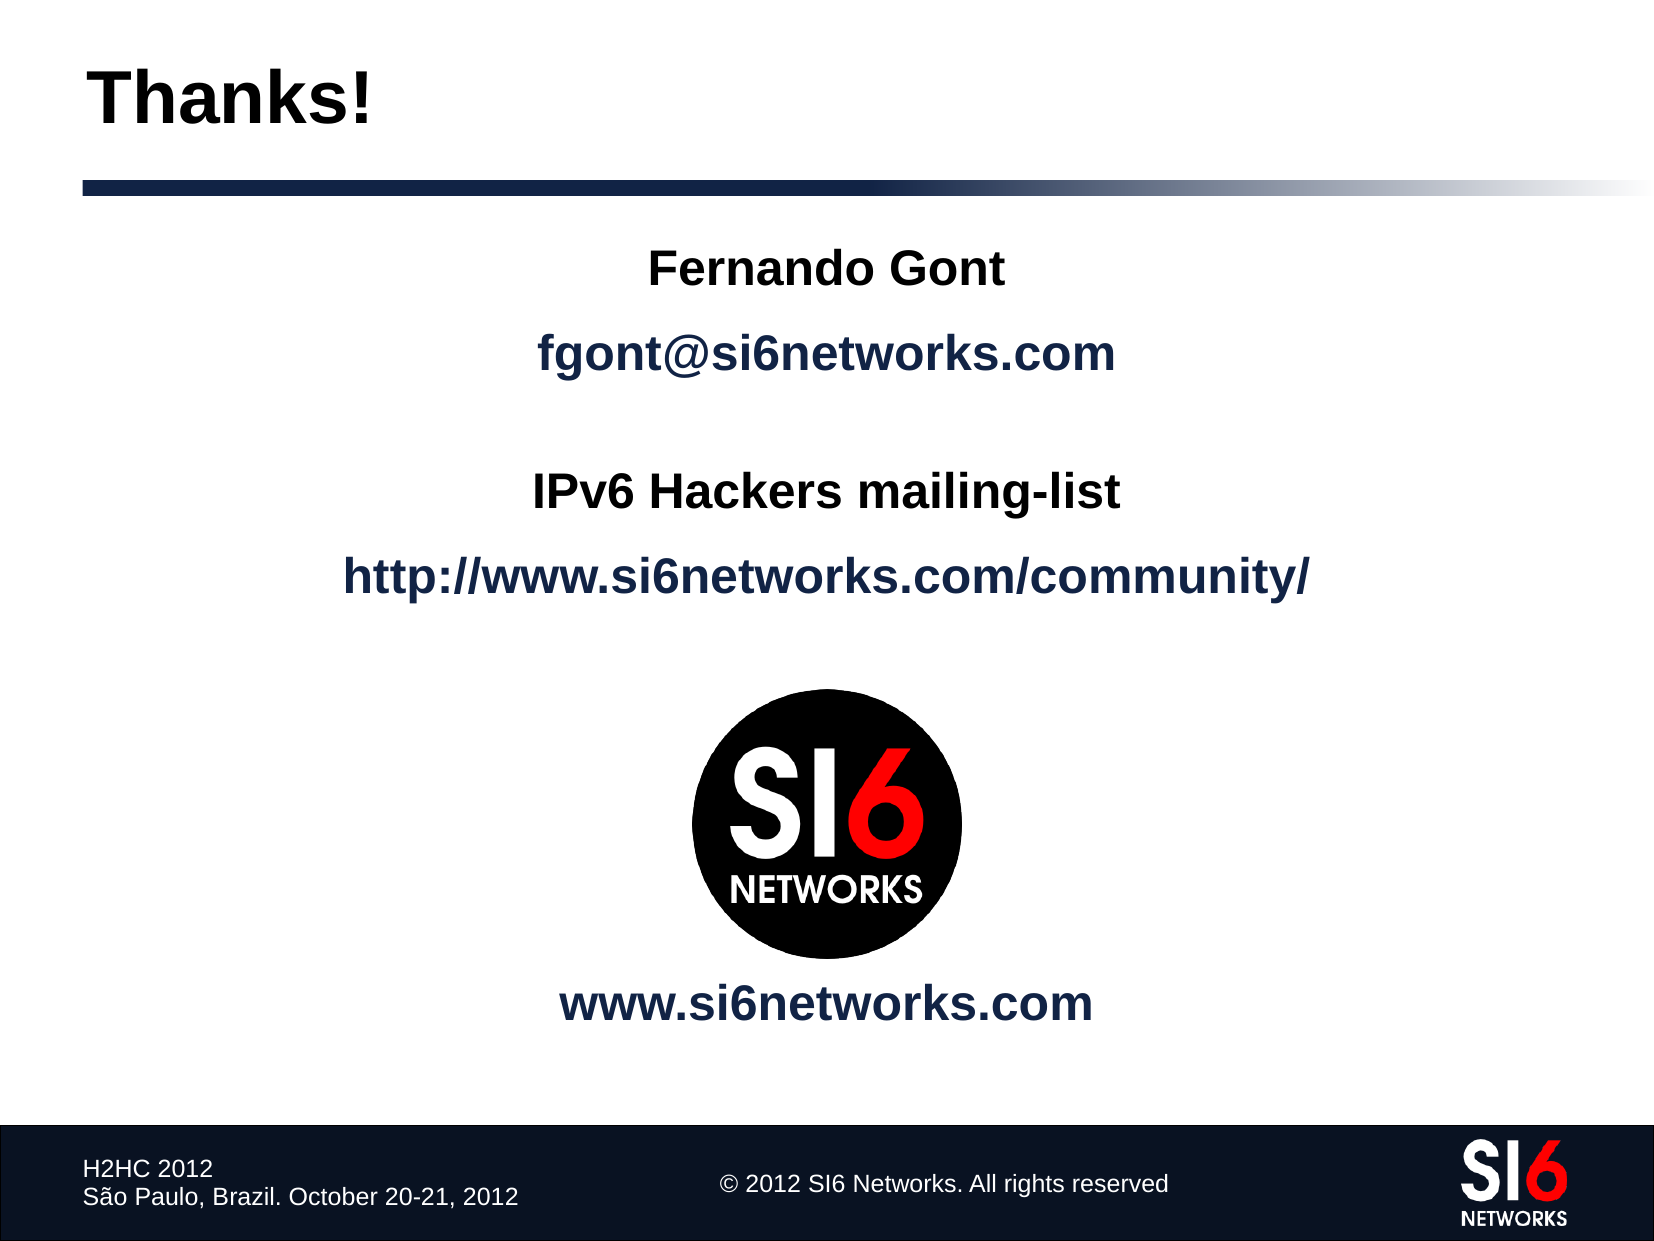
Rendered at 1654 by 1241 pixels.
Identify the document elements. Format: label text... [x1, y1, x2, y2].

list Fernando Gont fgont@si6networks.com IPv6 Hackers mailing-list http://www.si6networks.com/community/ www.si6networks.com [82, 240, 1571, 1059]
title Thanks! [86, 30, 1576, 166]
picture [692, 689, 962, 959]
picture [1461, 1139, 1567, 1226]
